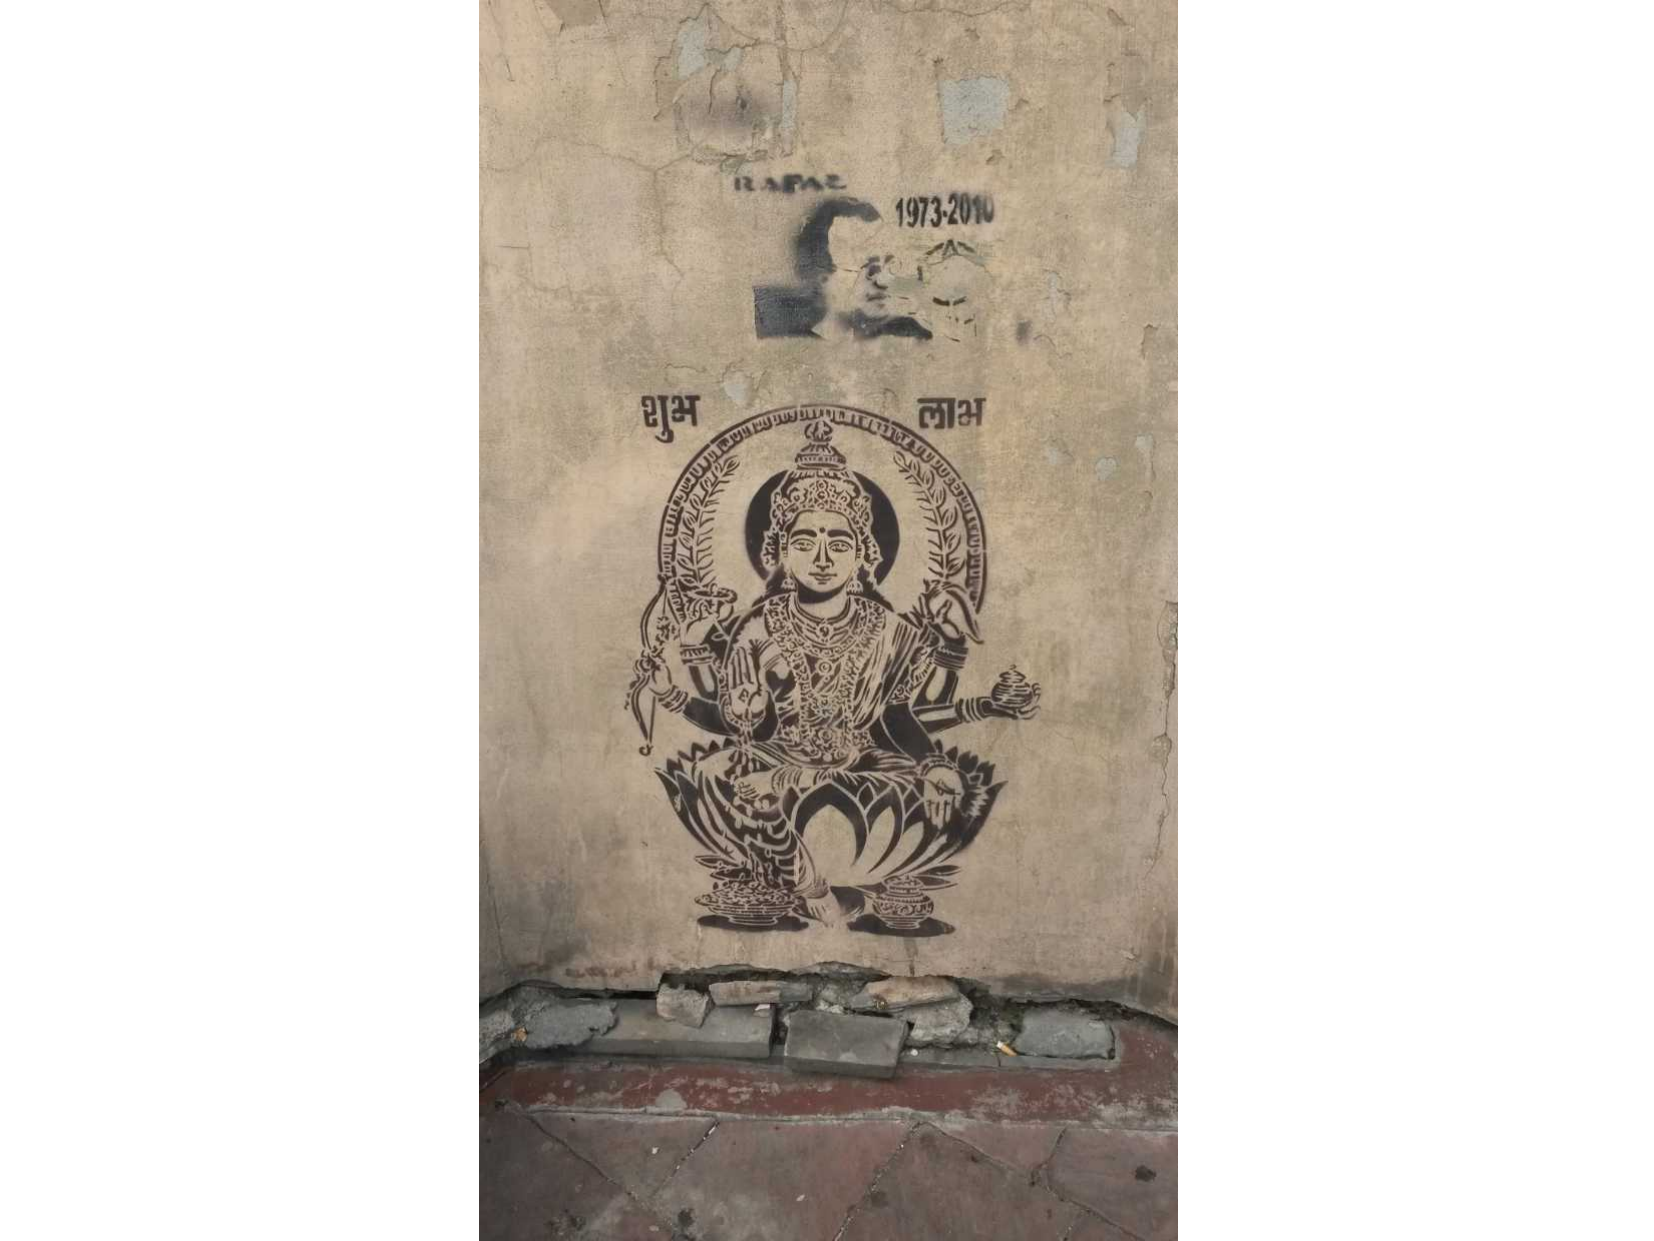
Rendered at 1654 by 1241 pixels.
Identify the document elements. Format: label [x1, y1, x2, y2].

picture [479, 0, 1178, 1241]
